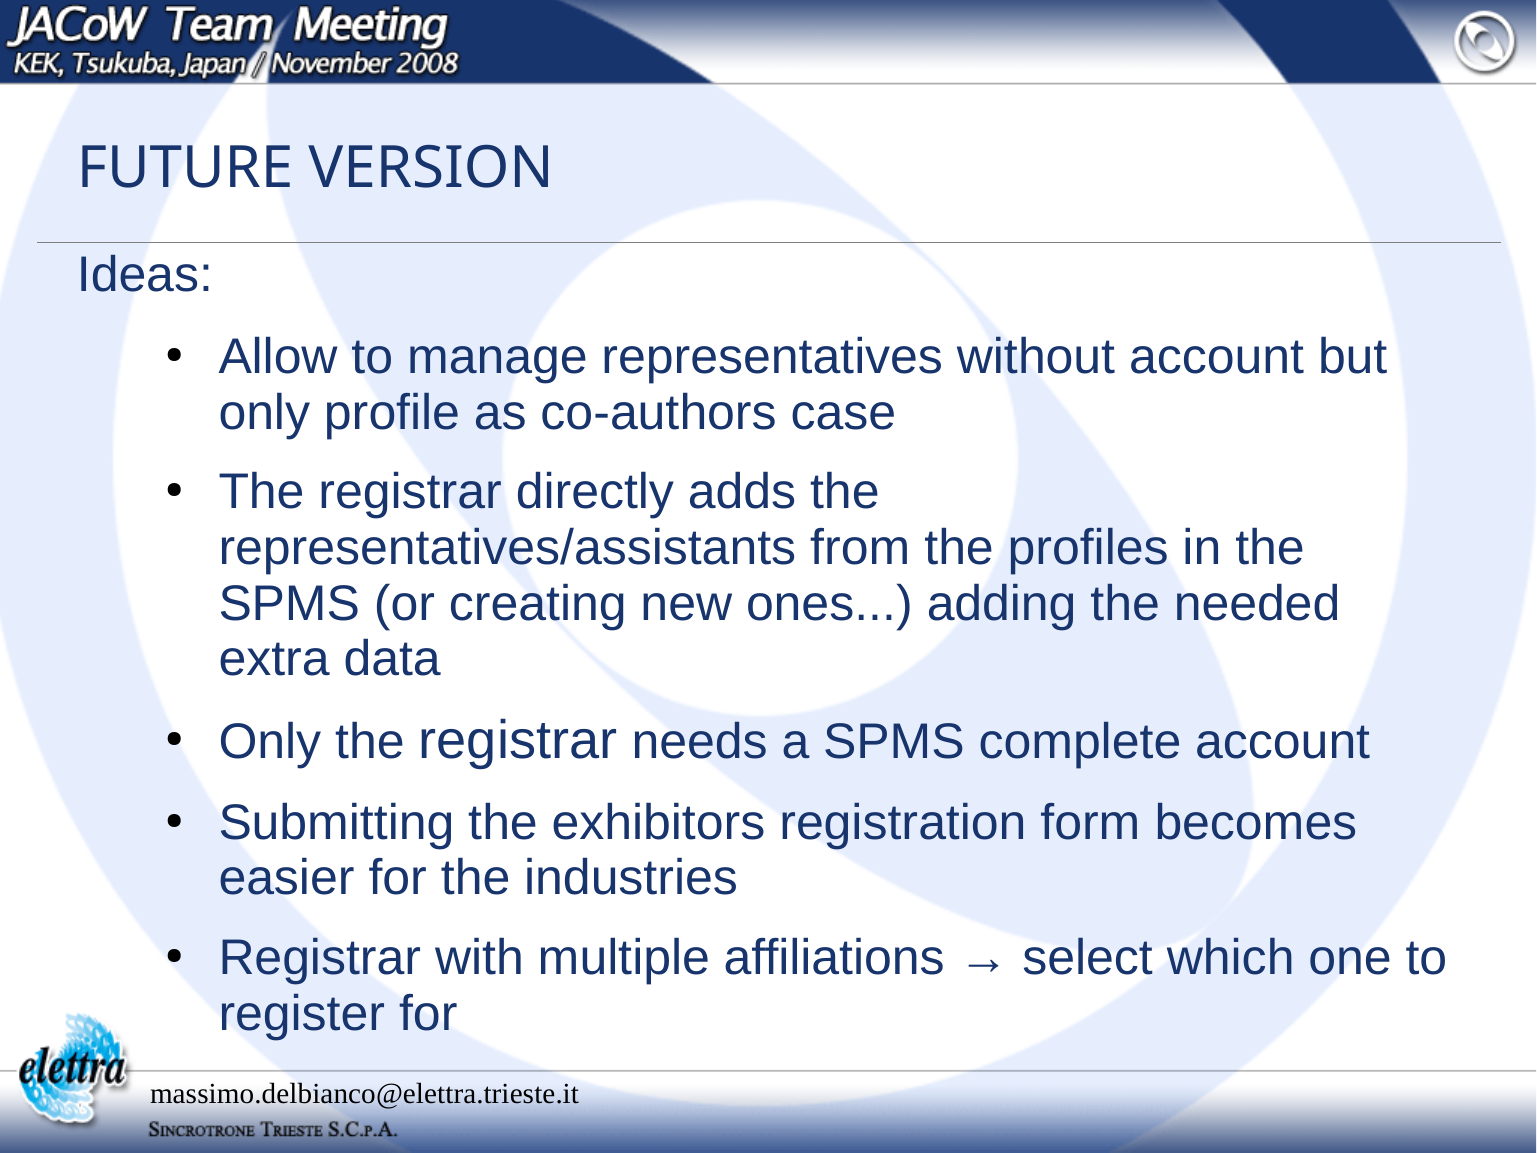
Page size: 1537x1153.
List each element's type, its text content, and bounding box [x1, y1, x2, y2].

list Ideas: Allow to manage representatives without account but only profile as co-authors case The registrar directly adds the representatives/assistants from the profiles in the SPMS (or creating new ones...) adding the needed extra data Only the registrar needs a SPMS complete account Submitting the exhibitors registration form becomes easier for the industries Registrar with multiple affiliations → select which one to register for [76, 245, 1460, 1053]
picture [0, 0, 1537, 1153]
title FUTURE VERSION [76, 109, 1460, 221]
